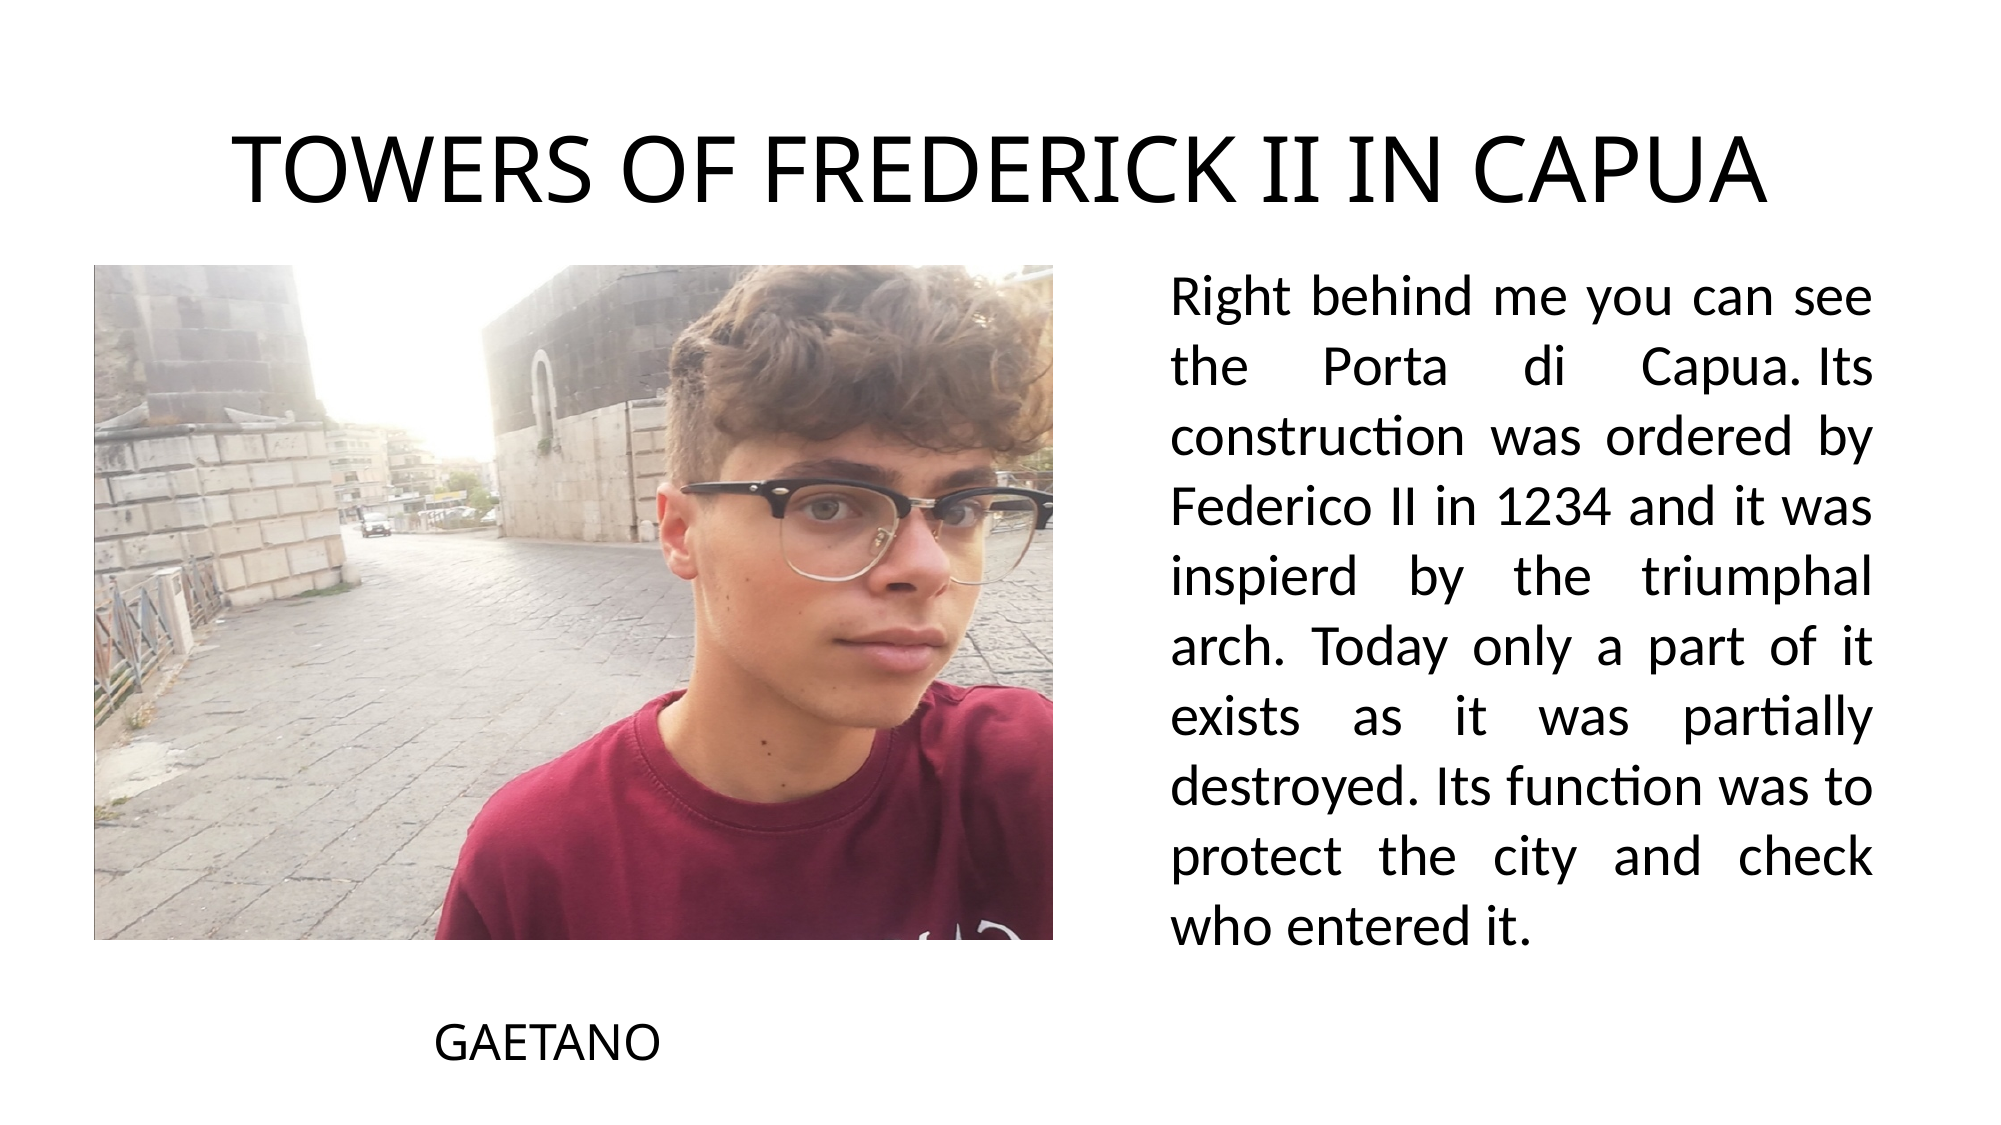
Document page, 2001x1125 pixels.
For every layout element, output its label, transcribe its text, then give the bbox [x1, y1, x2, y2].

title TOWERS OF FREDERICK II IN CAPUA [137, 64, 1863, 282]
text_box Right behind me you can see the Porta di Capua. Its construction was ordered by Federico II in 1234 and it was inspierd by the triumphal arch. Today only a part of it exists as it was partially destroyed. Its function was to protect the city and check who entered it. [1155, 249, 1889, 965]
text_box GAETANO [418, 1003, 729, 1078]
picture [94, 265, 1053, 940]
